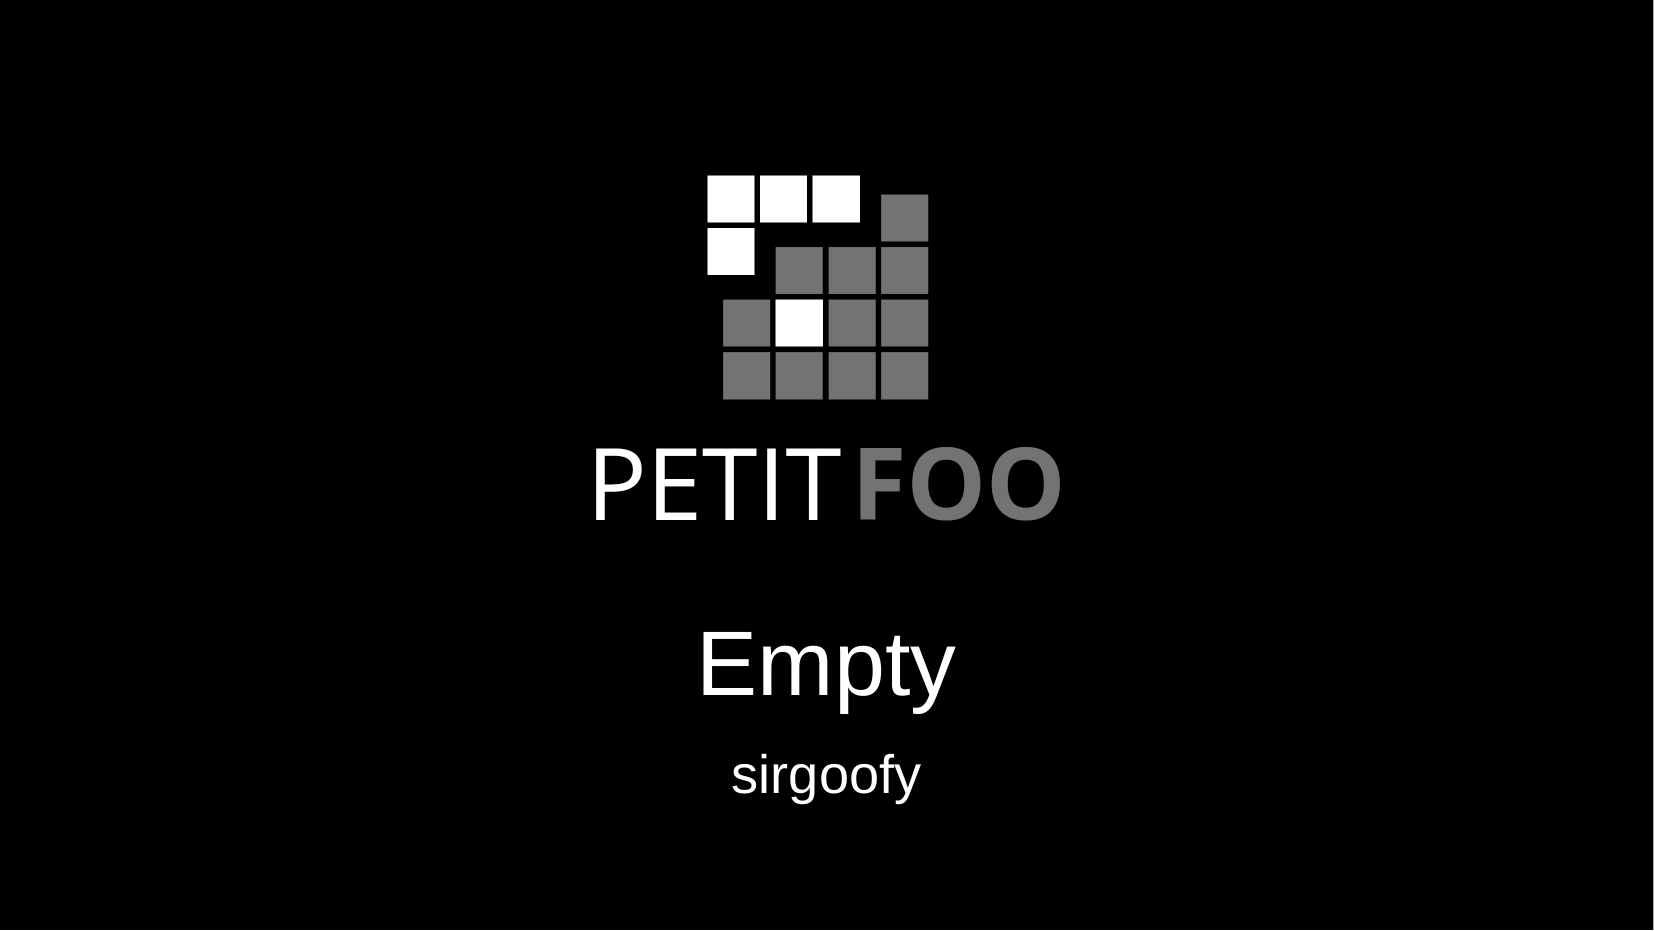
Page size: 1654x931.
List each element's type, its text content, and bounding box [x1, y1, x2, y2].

picture [346, 82, 1307, 623]
text_box Empty sirgoofy [82, 590, 1571, 827]
